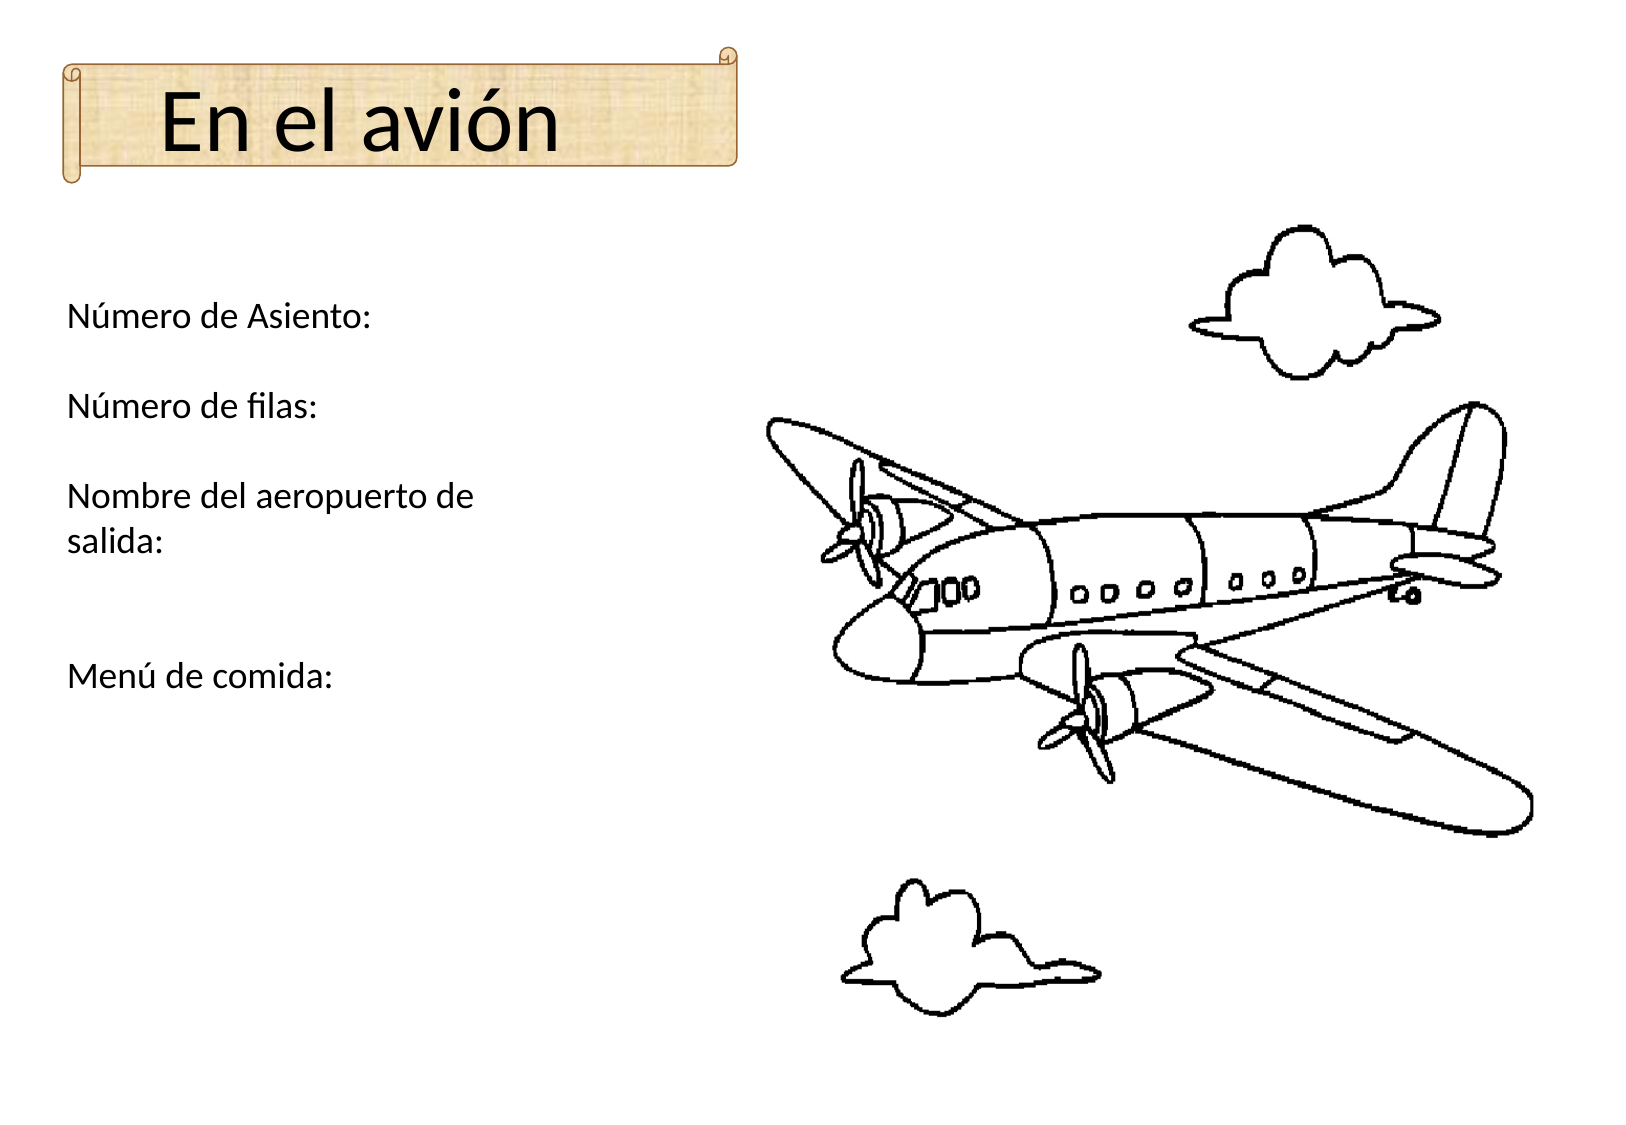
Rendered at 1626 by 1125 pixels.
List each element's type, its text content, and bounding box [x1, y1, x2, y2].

title En el avión [110, 73, 612, 157]
picture [676, 204, 1558, 1057]
text_box Número de Asiento: Número de filas: Nombre del aeropuerto de salida: Menú de comida: [51, 275, 508, 527]
text_box [63, 47, 737, 183]
